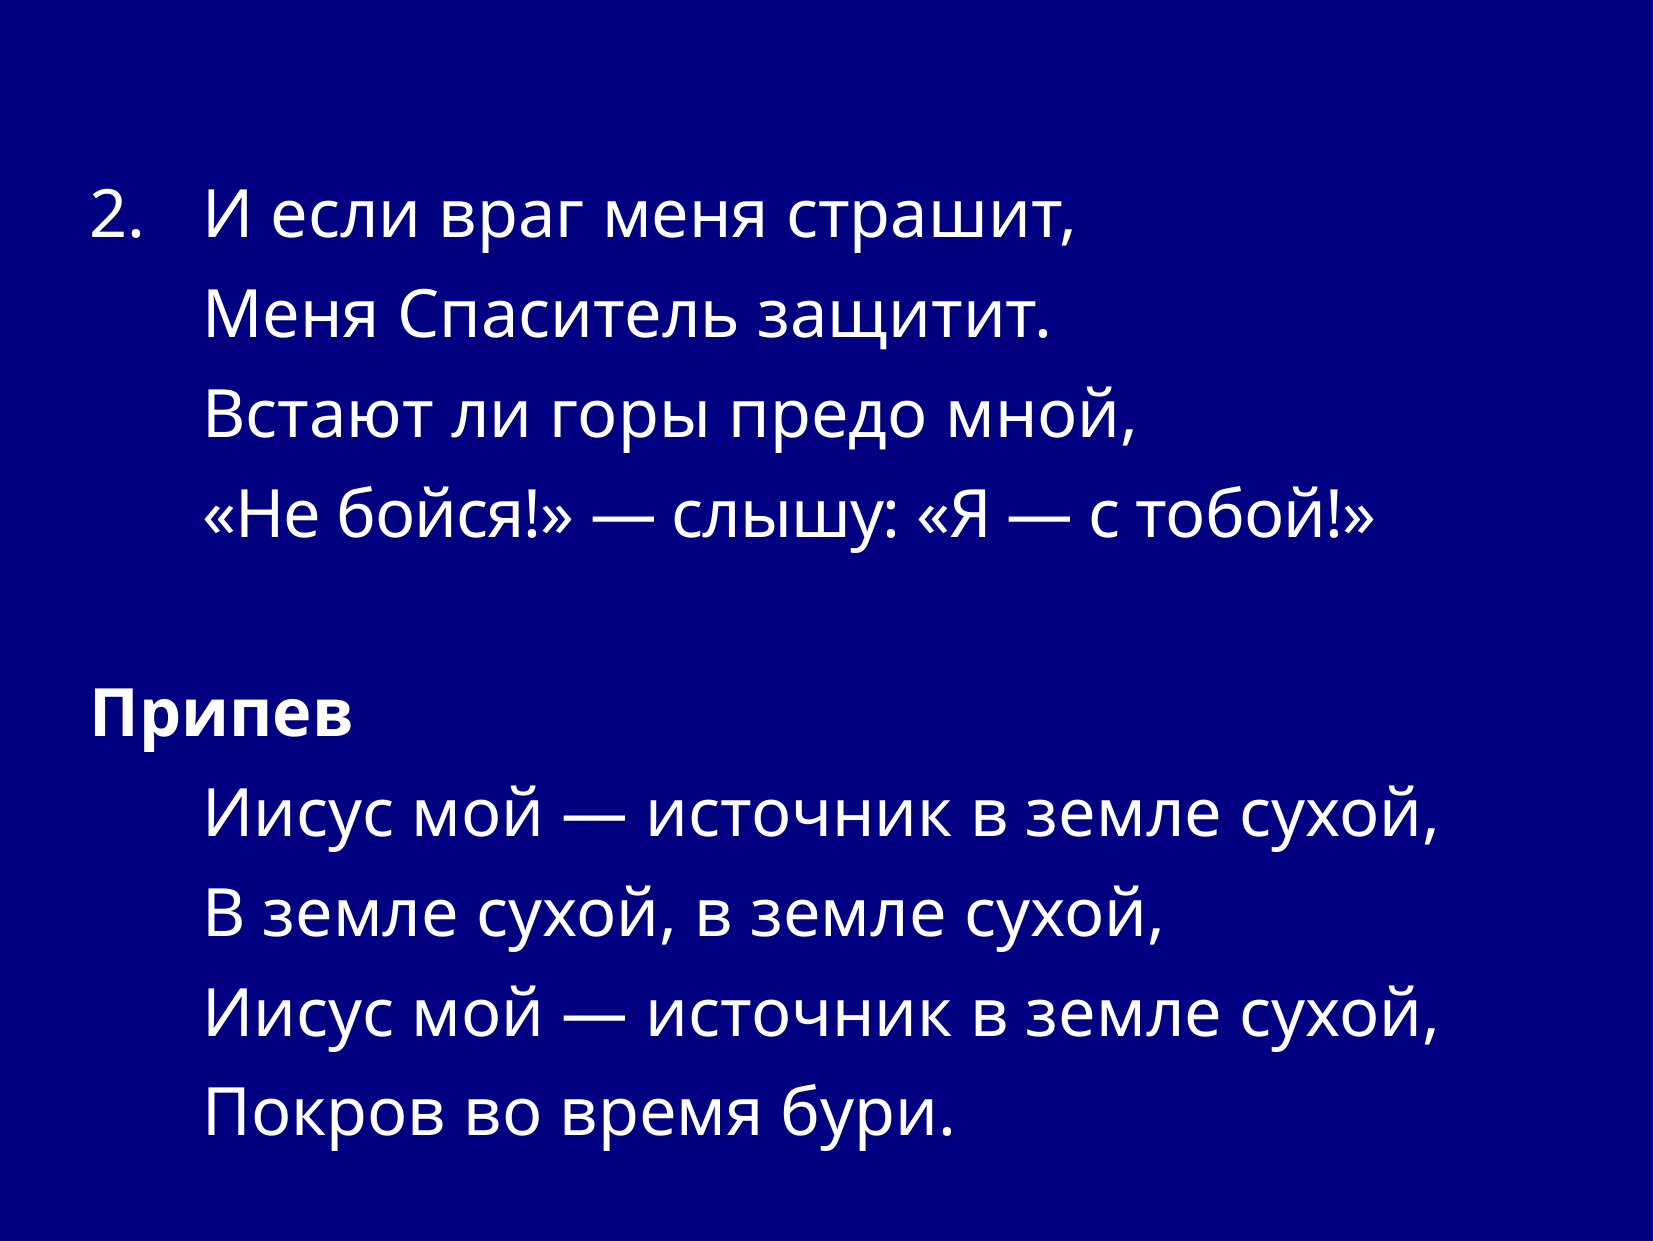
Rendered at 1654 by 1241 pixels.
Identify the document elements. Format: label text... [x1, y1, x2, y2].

text_box 2. И если враг меня страшит, Меня Спаситель защитит. Встают ли горы предо мной, «Не бойся!» — слышу: «Я — с тобой!» Припев Иисус мой — источник в земле сухой, В земле сухой, в земле сухой, Иисус мой — источник в земле сухой, Покров во время бури. [75, 150, 1576, 1163]
